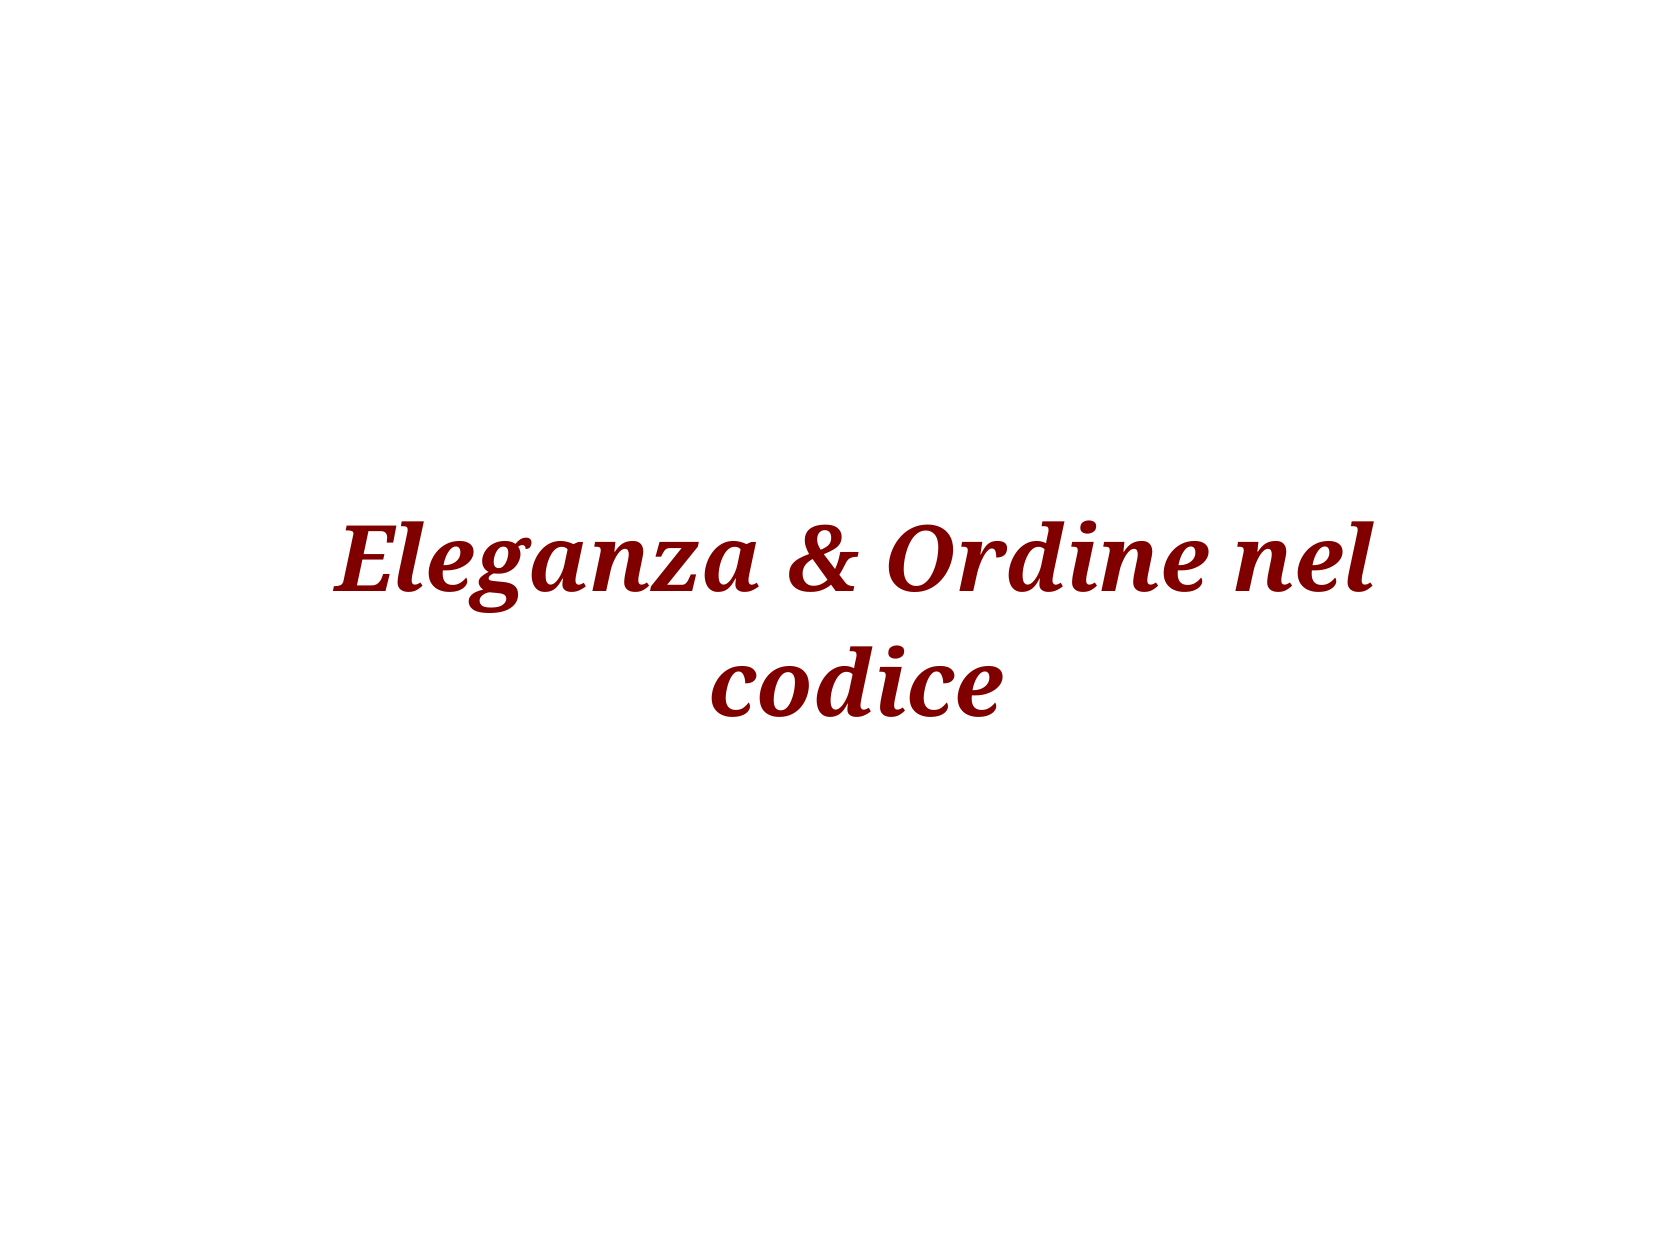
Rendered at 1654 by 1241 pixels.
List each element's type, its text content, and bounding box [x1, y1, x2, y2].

text_box Eleganza & Ordine nel codice [177, 485, 1536, 621]
